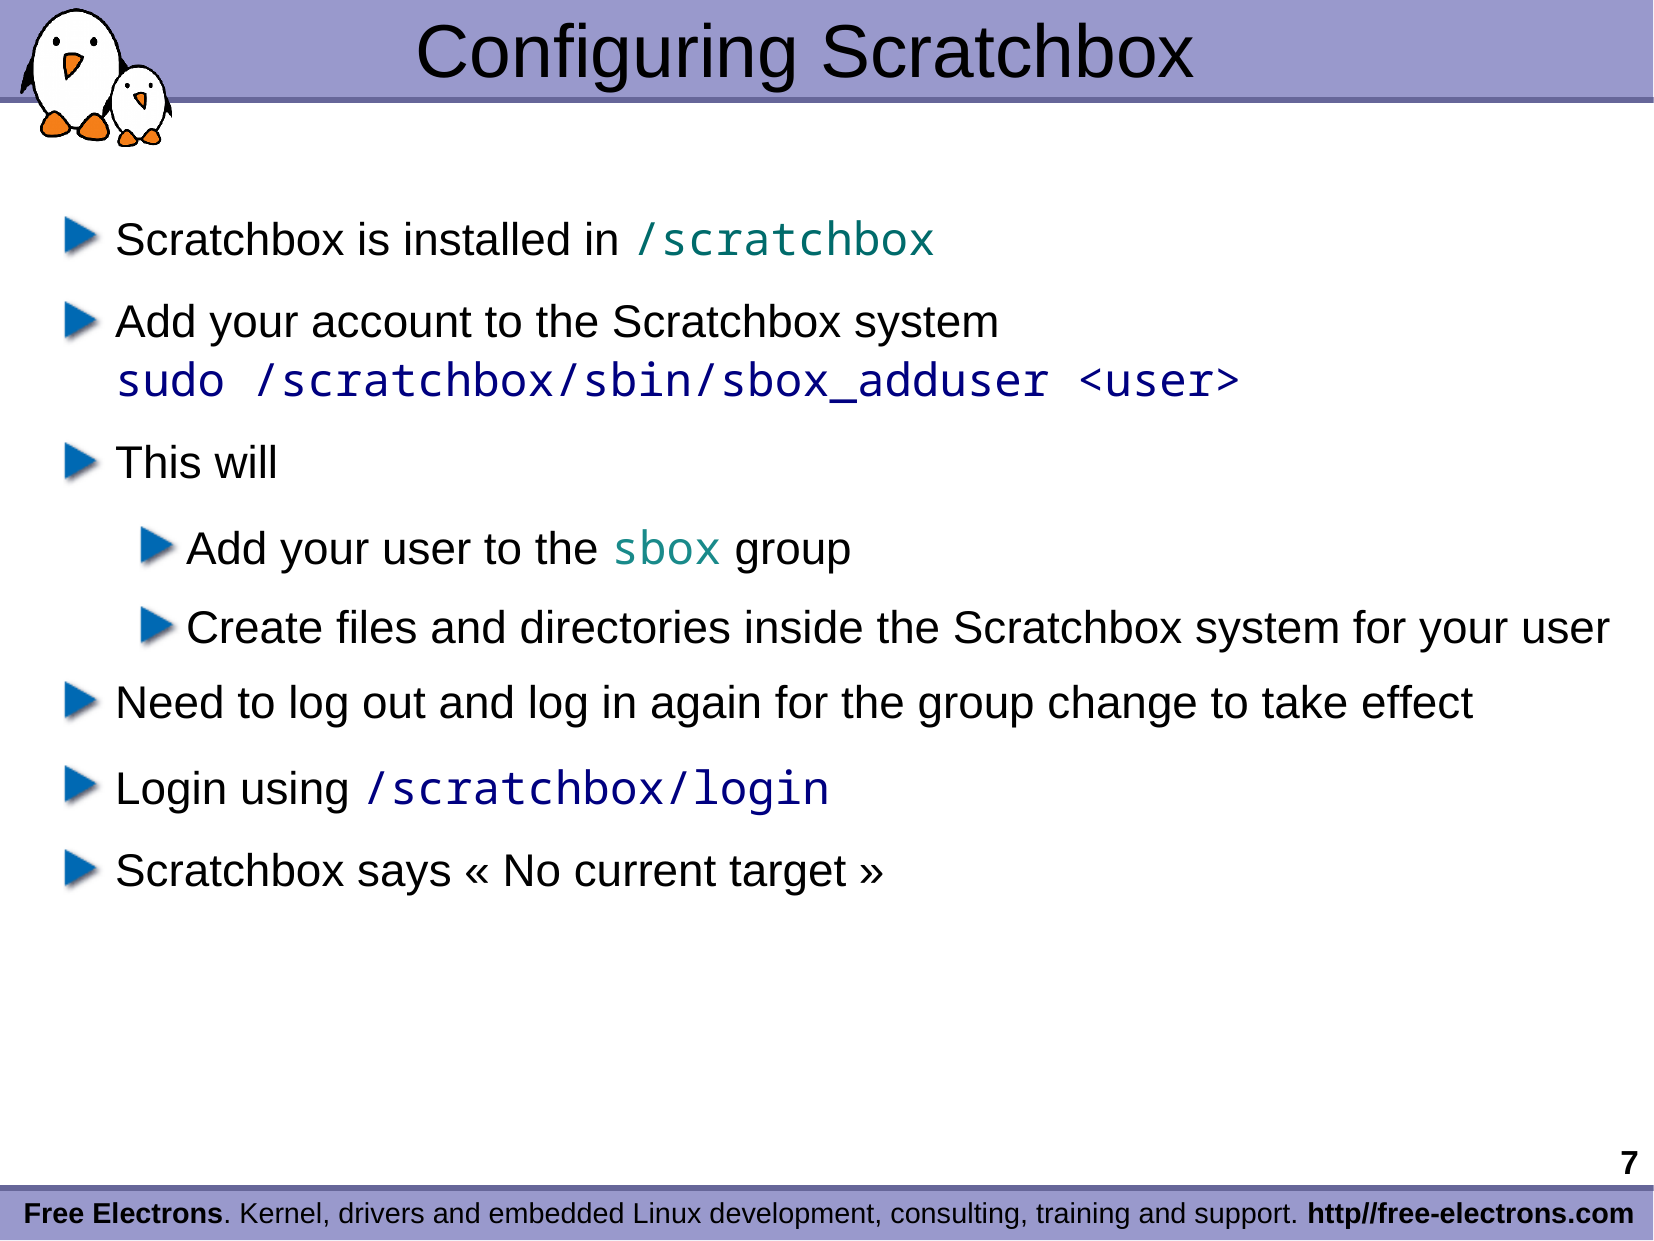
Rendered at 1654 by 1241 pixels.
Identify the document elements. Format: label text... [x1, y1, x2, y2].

list Scratchbox is installed in /scratchbox Add your account to the Scratchbox system sudo /scratchbox/sbin/sbox_adduser <user> This will Add your user to the sbox group Create files and directories inside the Scratchbox system for your user Need to log out and log in again for the group change to take effect Login using /scratchbox/login Scratchbox says « No current target » [44, 206, 1623, 1019]
title Configuring Scratchbox [60, 0, 1551, 104]
picture [20, 8, 172, 147]
